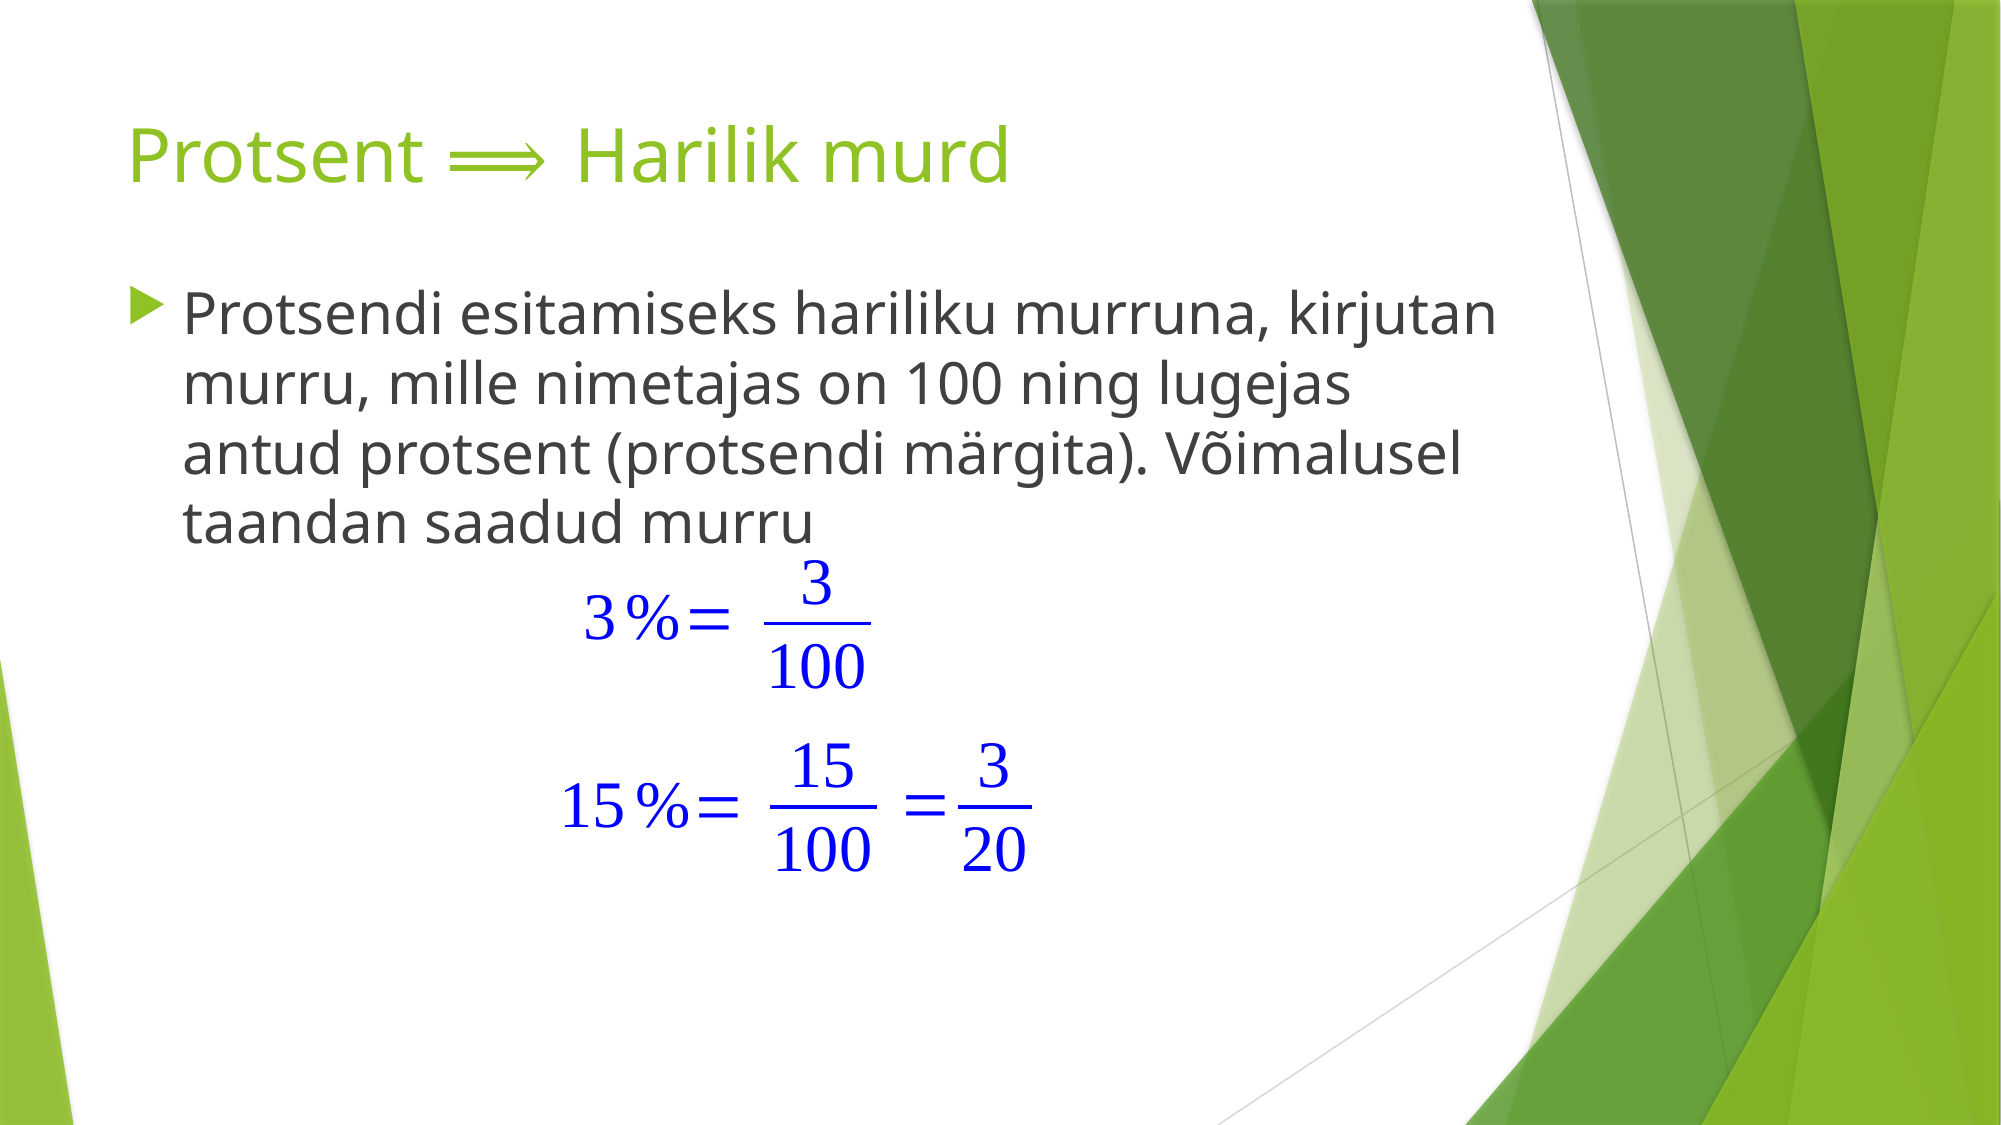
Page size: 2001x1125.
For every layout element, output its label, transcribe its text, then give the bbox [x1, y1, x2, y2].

chart [553, 728, 1042, 886]
chart [754, 545, 880, 703]
list Protsendi esitamiseks hariliku murruna, kirjutan murru, mille nimetajas on 100 ning lugejas antud protsent (protsendi märgita). Võimalusel taandan saadud murru [111, 268, 1522, 906]
title Protsent ⟹ Harilik murd [111, 99, 1522, 268]
chart [577, 580, 751, 655]
